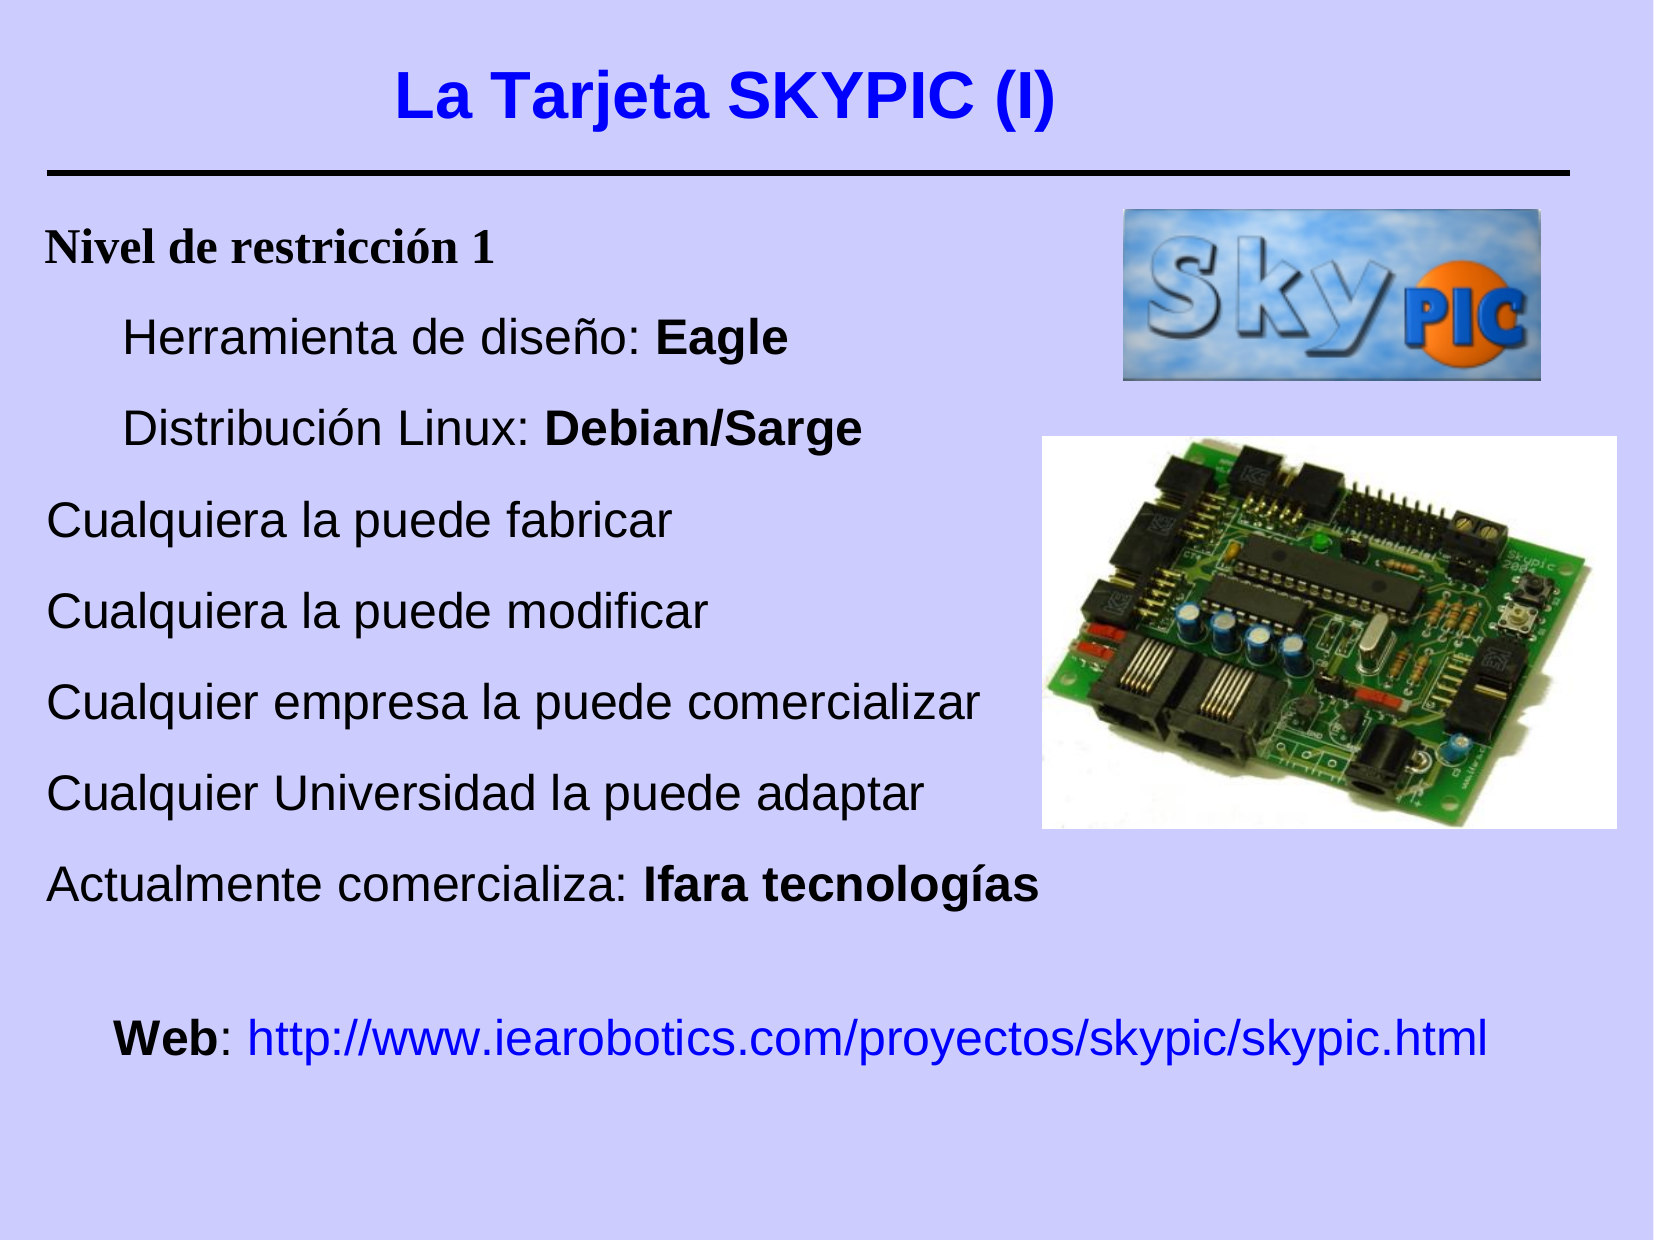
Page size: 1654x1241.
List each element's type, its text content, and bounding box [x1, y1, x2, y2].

picture [1042, 436, 1617, 829]
text_box Web: http://www.iearobotics.com/proyectos/skypic/skypic.html [114, 1010, 1534, 1067]
title La Tarjeta SKYPIC (I) [88, 0, 1364, 178]
picture [1123, 209, 1541, 381]
text_box Nivel de restricción 1 Herramienta de diseño: Eagle Distribución Linux: Debian/Sarge Cualquiera la puede fabricar Cualquiera la puede modificar Cualquier empresa la puede comercializar Cualquier Universidad la puede adaptar Actualmente comercializa: Ifara tecnologías [31, 218, 1104, 915]
